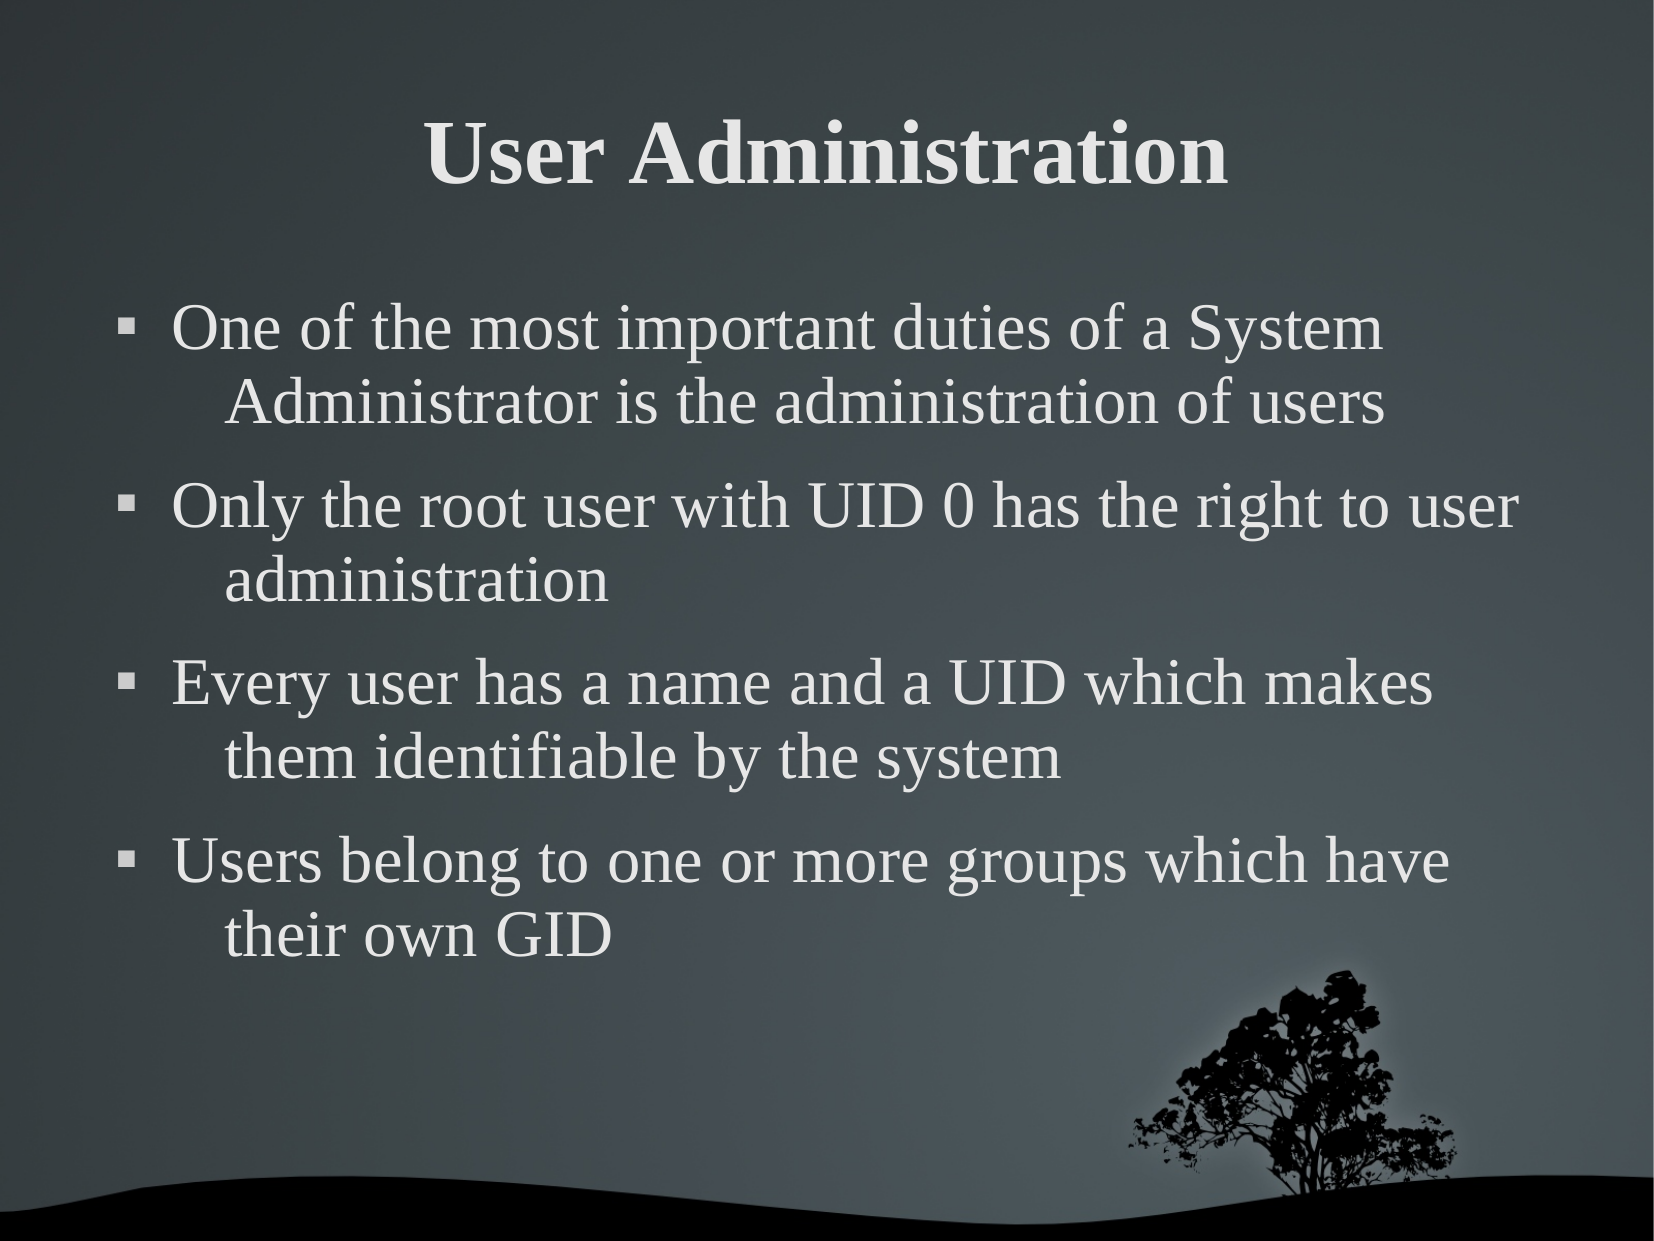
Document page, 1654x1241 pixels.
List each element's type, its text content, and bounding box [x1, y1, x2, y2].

picture [0, 0, 1654, 1241]
list One of the most important duties of a System Administrator is the administration of users Only the root user with UID 0 has the right to user administration Every user has a name and a UID which makes them identifiable by the system Users belong to one or more groups which have their own GID [82, 290, 1571, 1187]
title User Administration [82, 49, 1571, 257]
